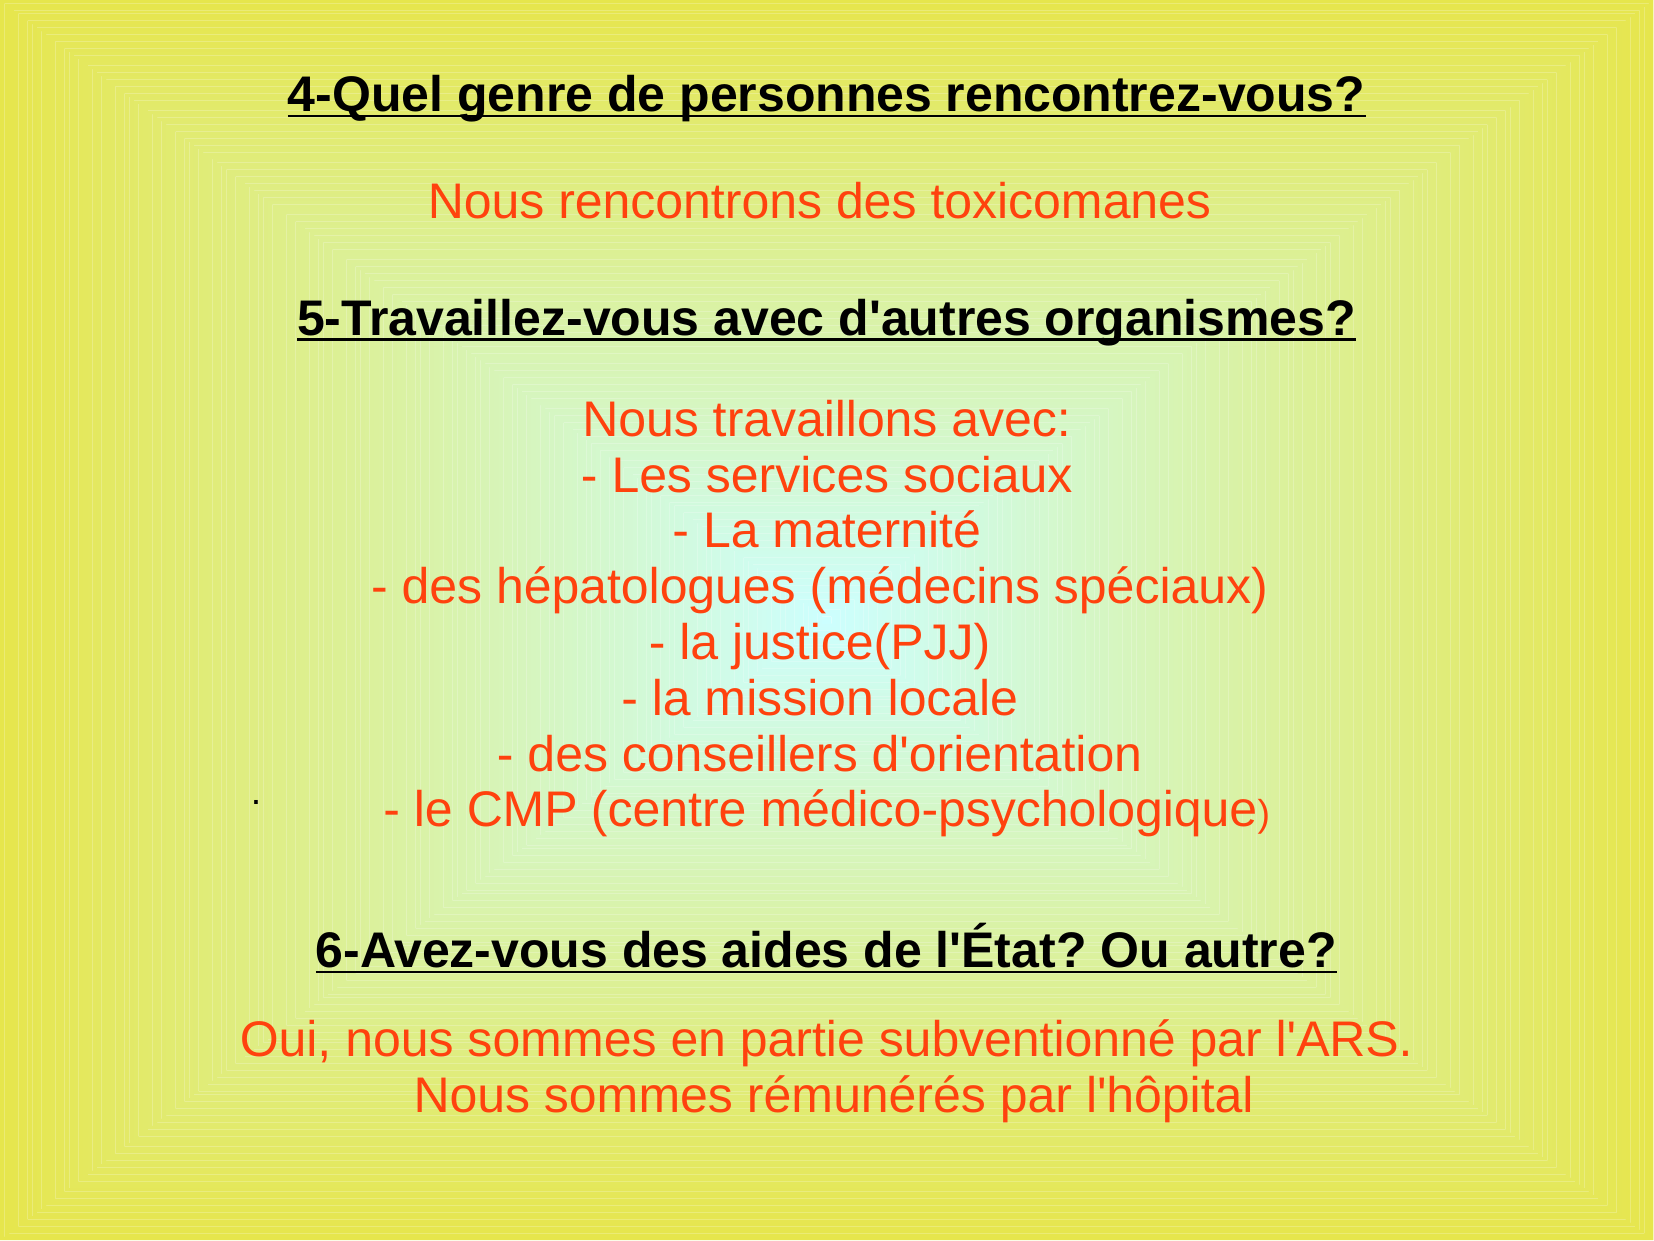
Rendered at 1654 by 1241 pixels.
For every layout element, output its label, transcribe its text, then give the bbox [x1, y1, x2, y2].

text_box Nous rencontrons des toxicomanes [0, 165, 1654, 237]
text_box 5-Travaillez-vous avec d'autres organismes? [0, 282, 1654, 355]
text_box Oui, nous sommes en partie subventionné par l'ARS. Nous sommes rémunérés par l'hôpital [0, 1003, 1654, 1152]
text_box 4-Quel genre de personnes rencontrez-vous? [0, 59, 1654, 131]
text_box . [236, 762, 1654, 820]
text_box Nous travaillons avec: - Les services sociaux - La maternité - des hépatologues (médecins spéciaux) - la justice(PJJ) - la mission locale - des conseillers d'orientation - le CMP (centre médico-psychologique) [0, 383, 1654, 845]
text_box 6-Avez-vous des aides de l'État? Ou autre? [0, 915, 1654, 988]
